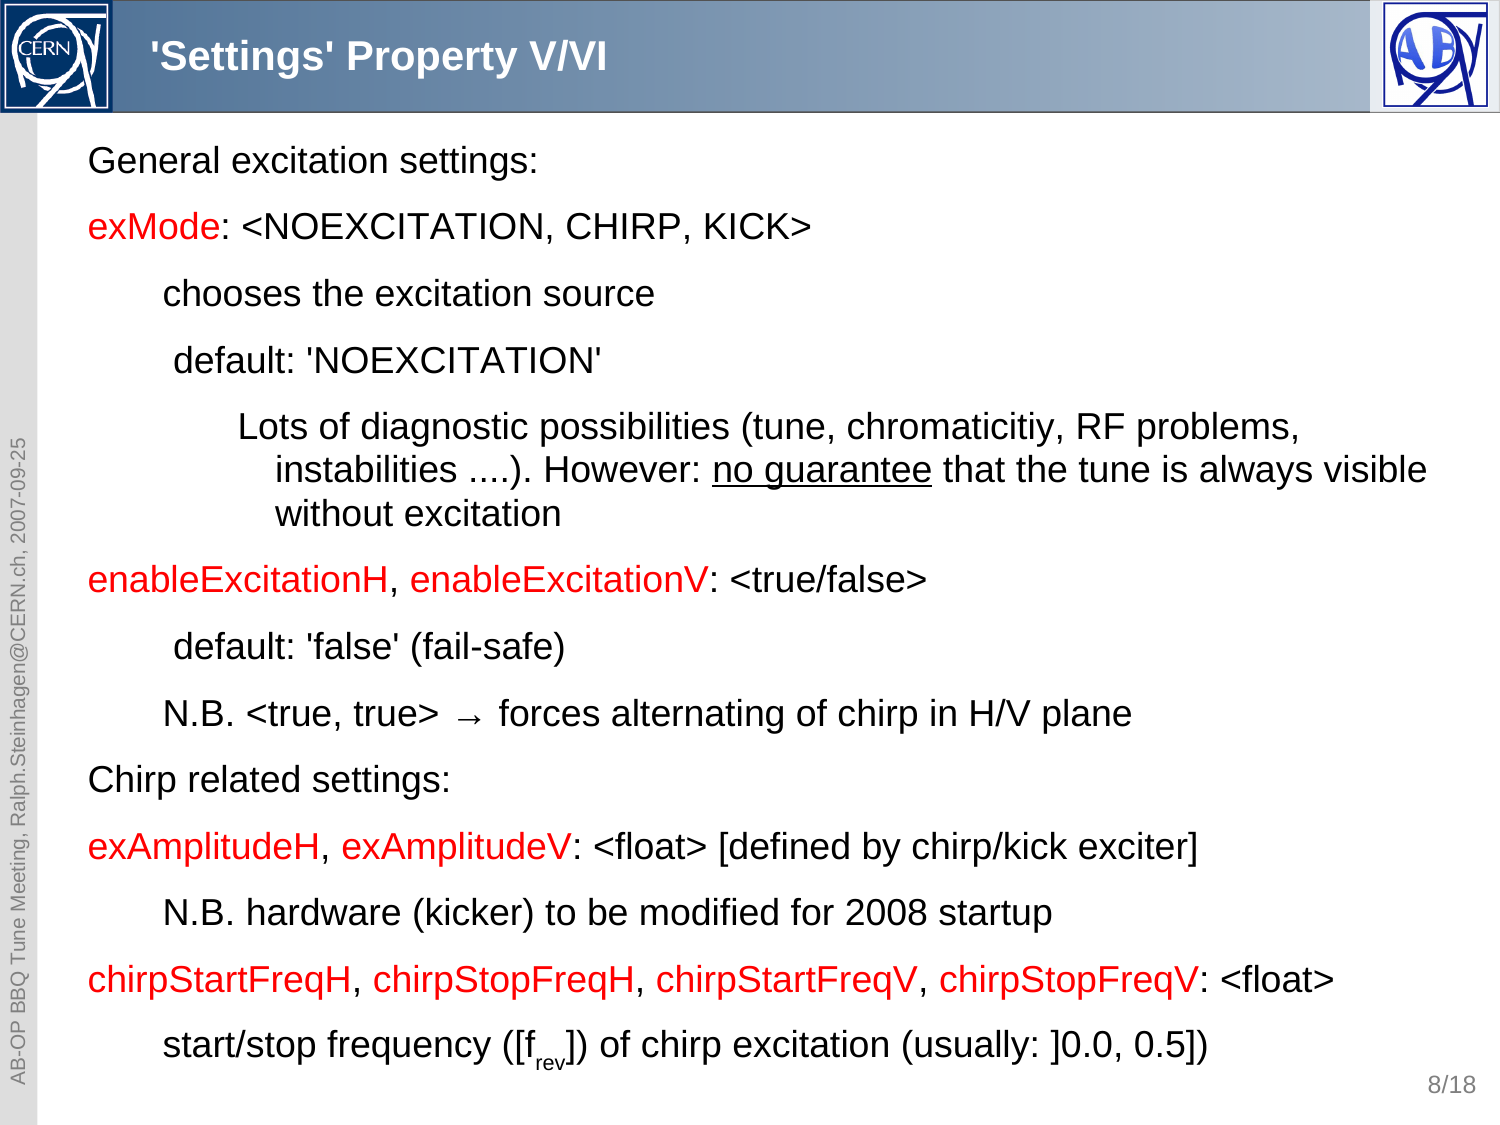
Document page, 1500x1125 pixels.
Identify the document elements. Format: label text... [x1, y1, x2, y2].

title 'Settings' Property V/VI [150, 7, 1201, 106]
picture [0, 0, 113, 113]
list General excitation settings: exMode: <NOEXCITATION, CHIRP, KICK> chooses the excitation source default: 'NOEXCITATION' Lots of diagnostic possibilities (tune, chromaticitiy, RF problems, instabilities ....). However: no guarantee that the tune is always visible without excitation enableExcitationH, enableExcitationV: <true/false> default: 'false' (fail-safe) N.B. <true, true> → forces alternating of chirp in H/V plane Chirp related settings: exAmplitudeH, exAmplitudeV: <float> [defined by chirp/kick exciter] N.B. hardware (kicker) to be modified for 2008 startup chirpStartFreqH, chirpStopFreqH, chirpStartFreqV, chirpStopFreqV: <float> start/stop frequency ([frev]) of chirp excitation (usually: ]0.0, 0.5]) [87, 137, 1438, 1075]
picture [1382, 1, 1489, 108]
